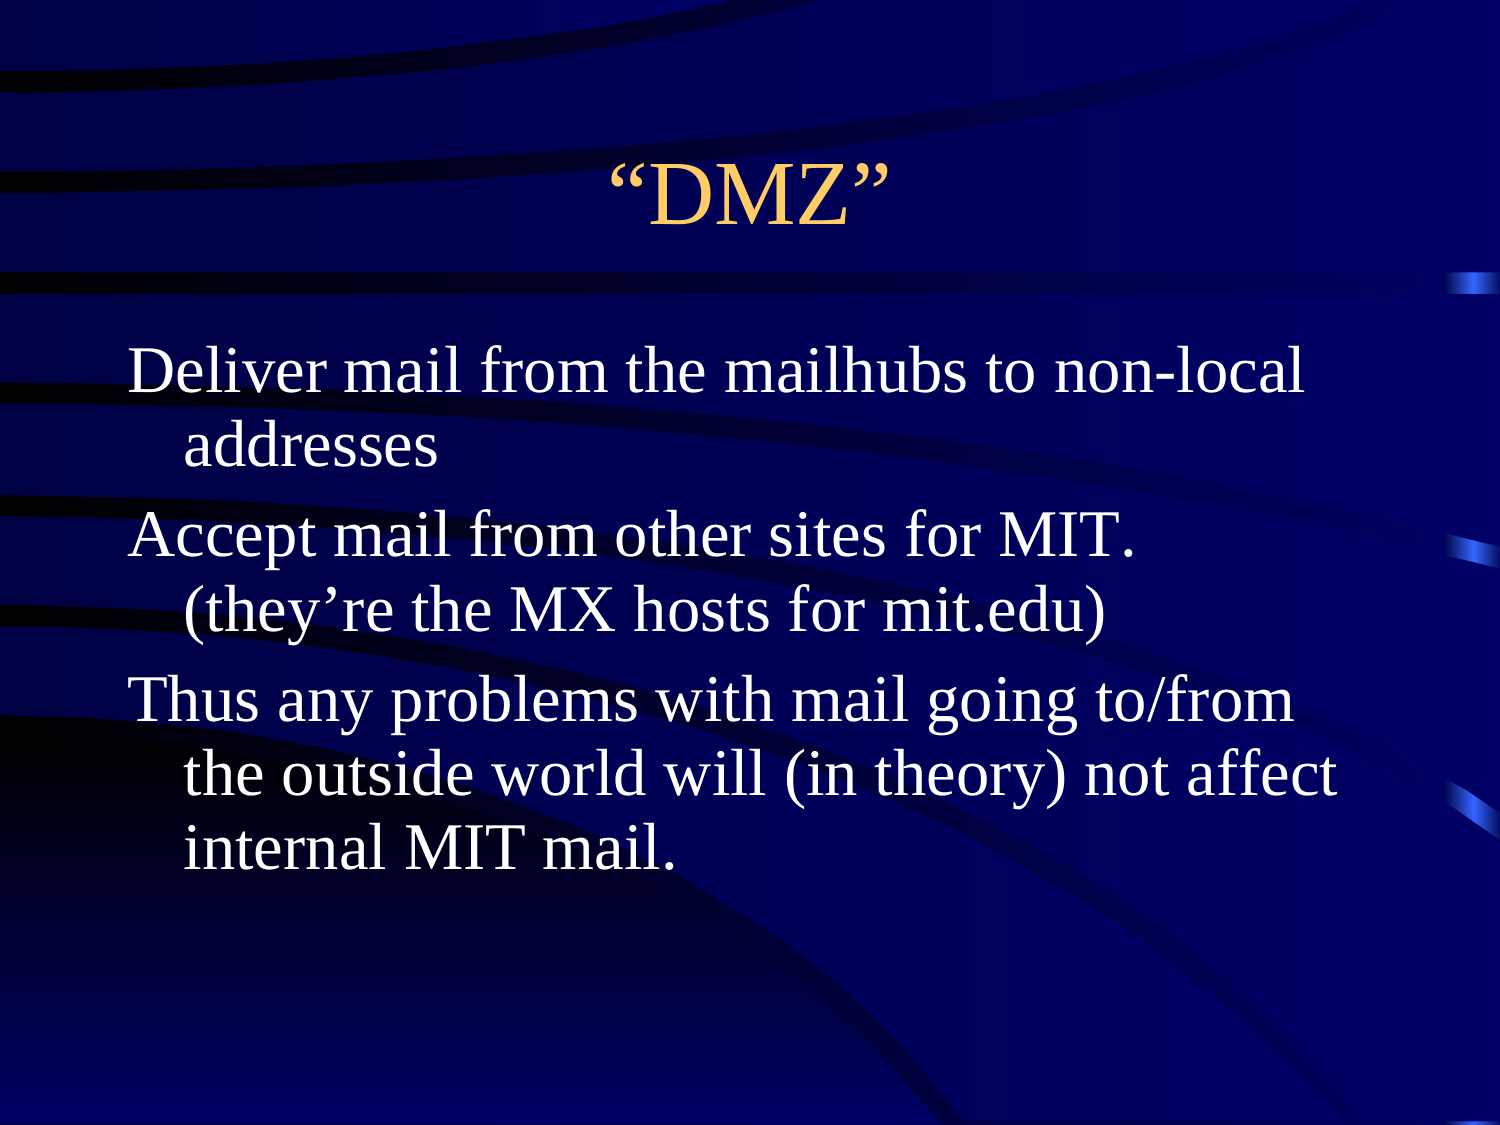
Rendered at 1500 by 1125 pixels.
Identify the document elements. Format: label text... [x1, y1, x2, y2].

list Deliver mail from the mailhubs to non-local addresses Accept mail from other sites for MIT. (they’re the MX hosts for mit.edu) Thus any problems with mail going to/from the outside world will (in theory) not affect internal MIT mail. [112, 324, 1388, 1001]
title “DMZ” [112, 99, 1388, 288]
